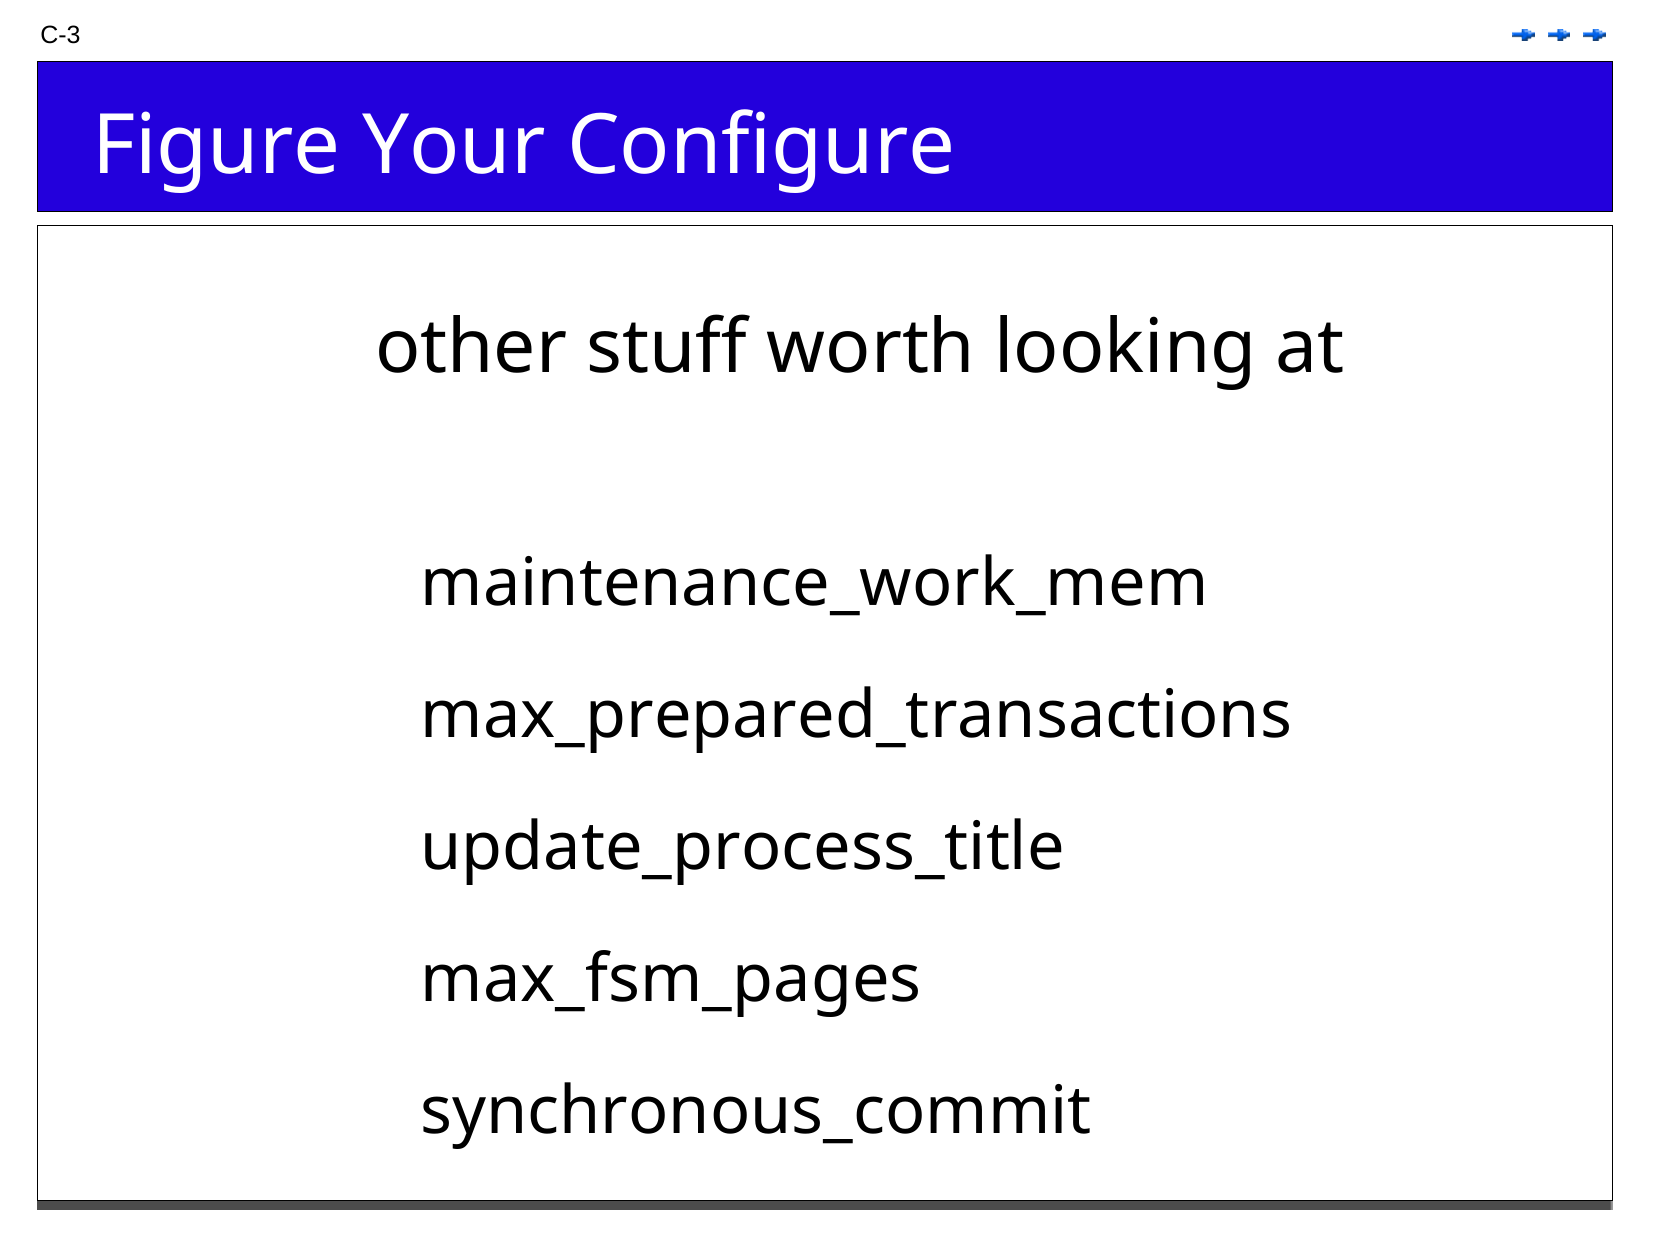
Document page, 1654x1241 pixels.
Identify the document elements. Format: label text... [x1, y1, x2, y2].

picture [1583, 29, 1606, 41]
text_box [37, 225, 1613, 1201]
text_box Figure Your Configure [77, 77, 916, 193]
picture [1548, 29, 1570, 41]
text_box other stuff worth looking at [360, 284, 1294, 390]
text_box maintenance_work_mem max_prepared_transactions update_process_title max_fsm_pages synchronous_commit [388, 526, 1266, 1109]
picture [1512, 29, 1535, 41]
text_box [37, 61, 1613, 212]
text_box C-3 [25, 13, 113, 70]
